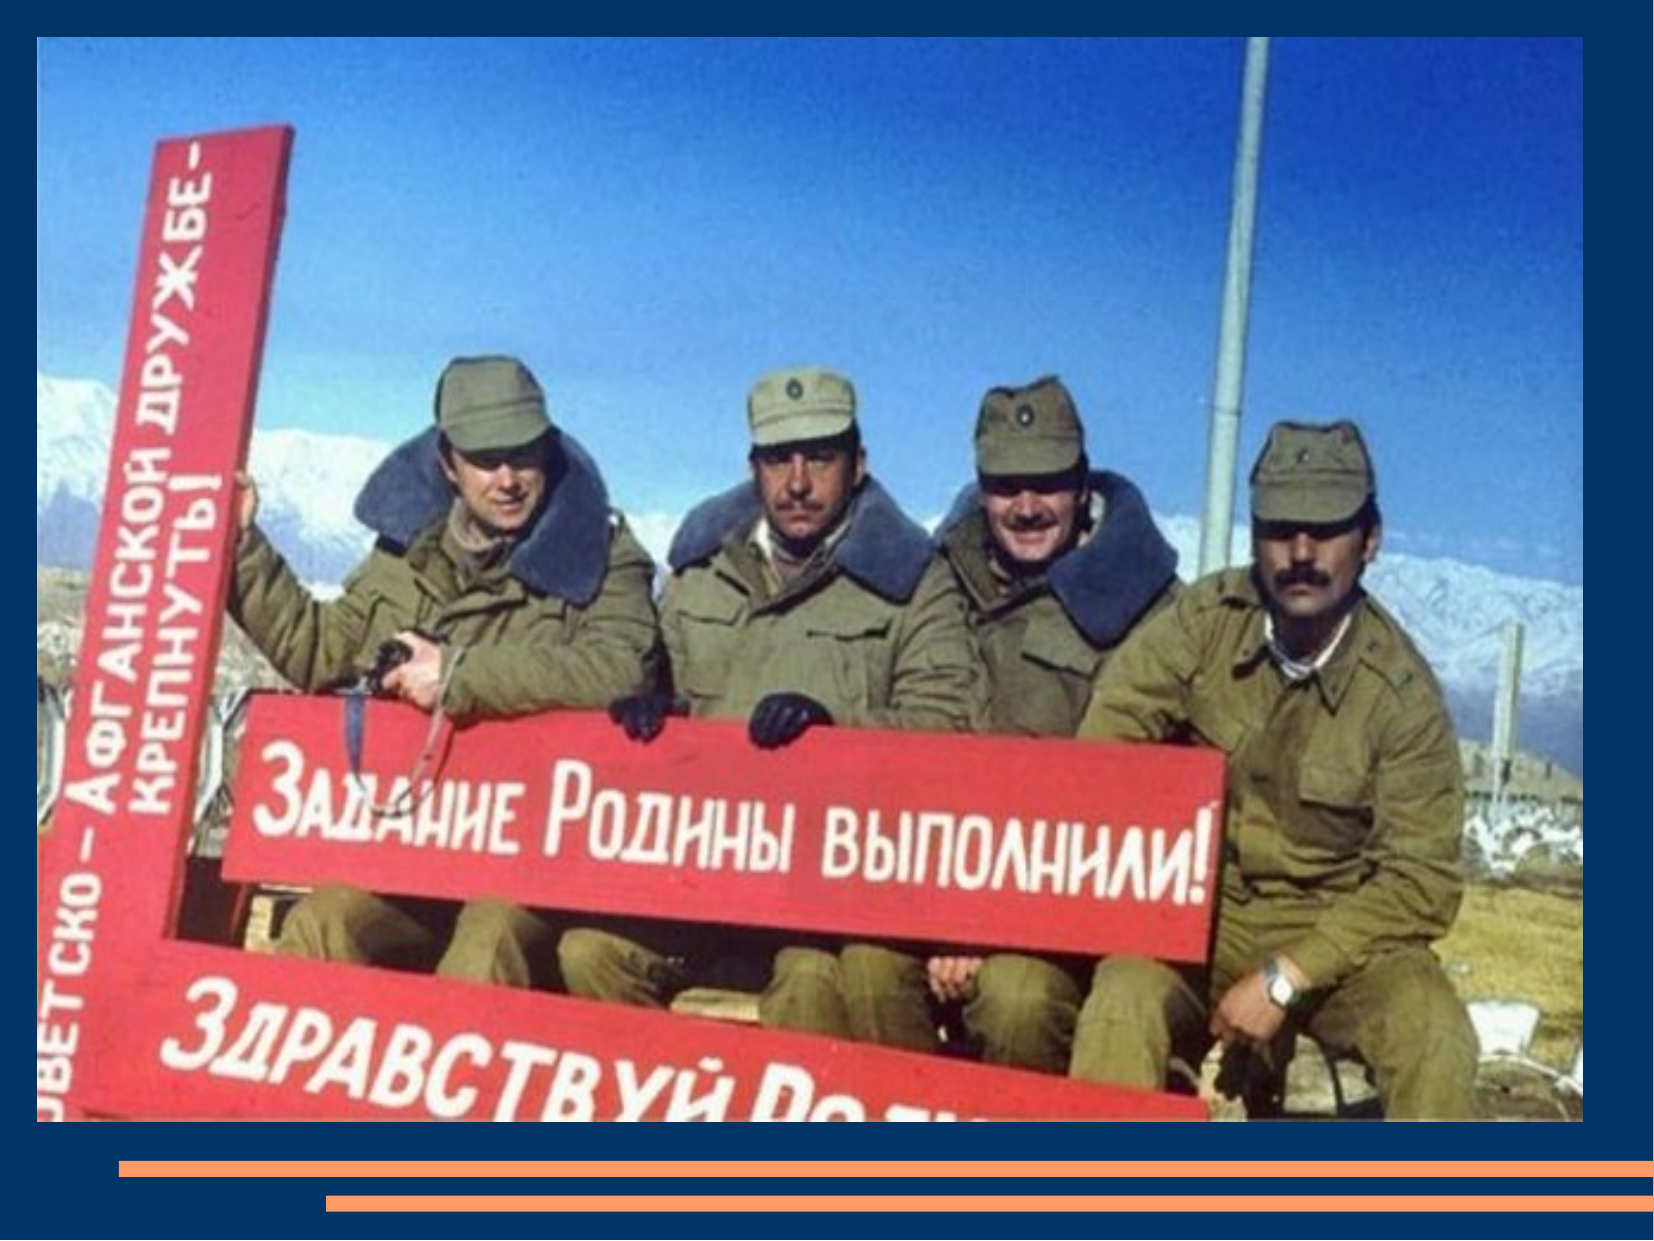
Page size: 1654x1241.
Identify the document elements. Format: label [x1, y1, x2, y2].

picture [37, 37, 1583, 1123]
